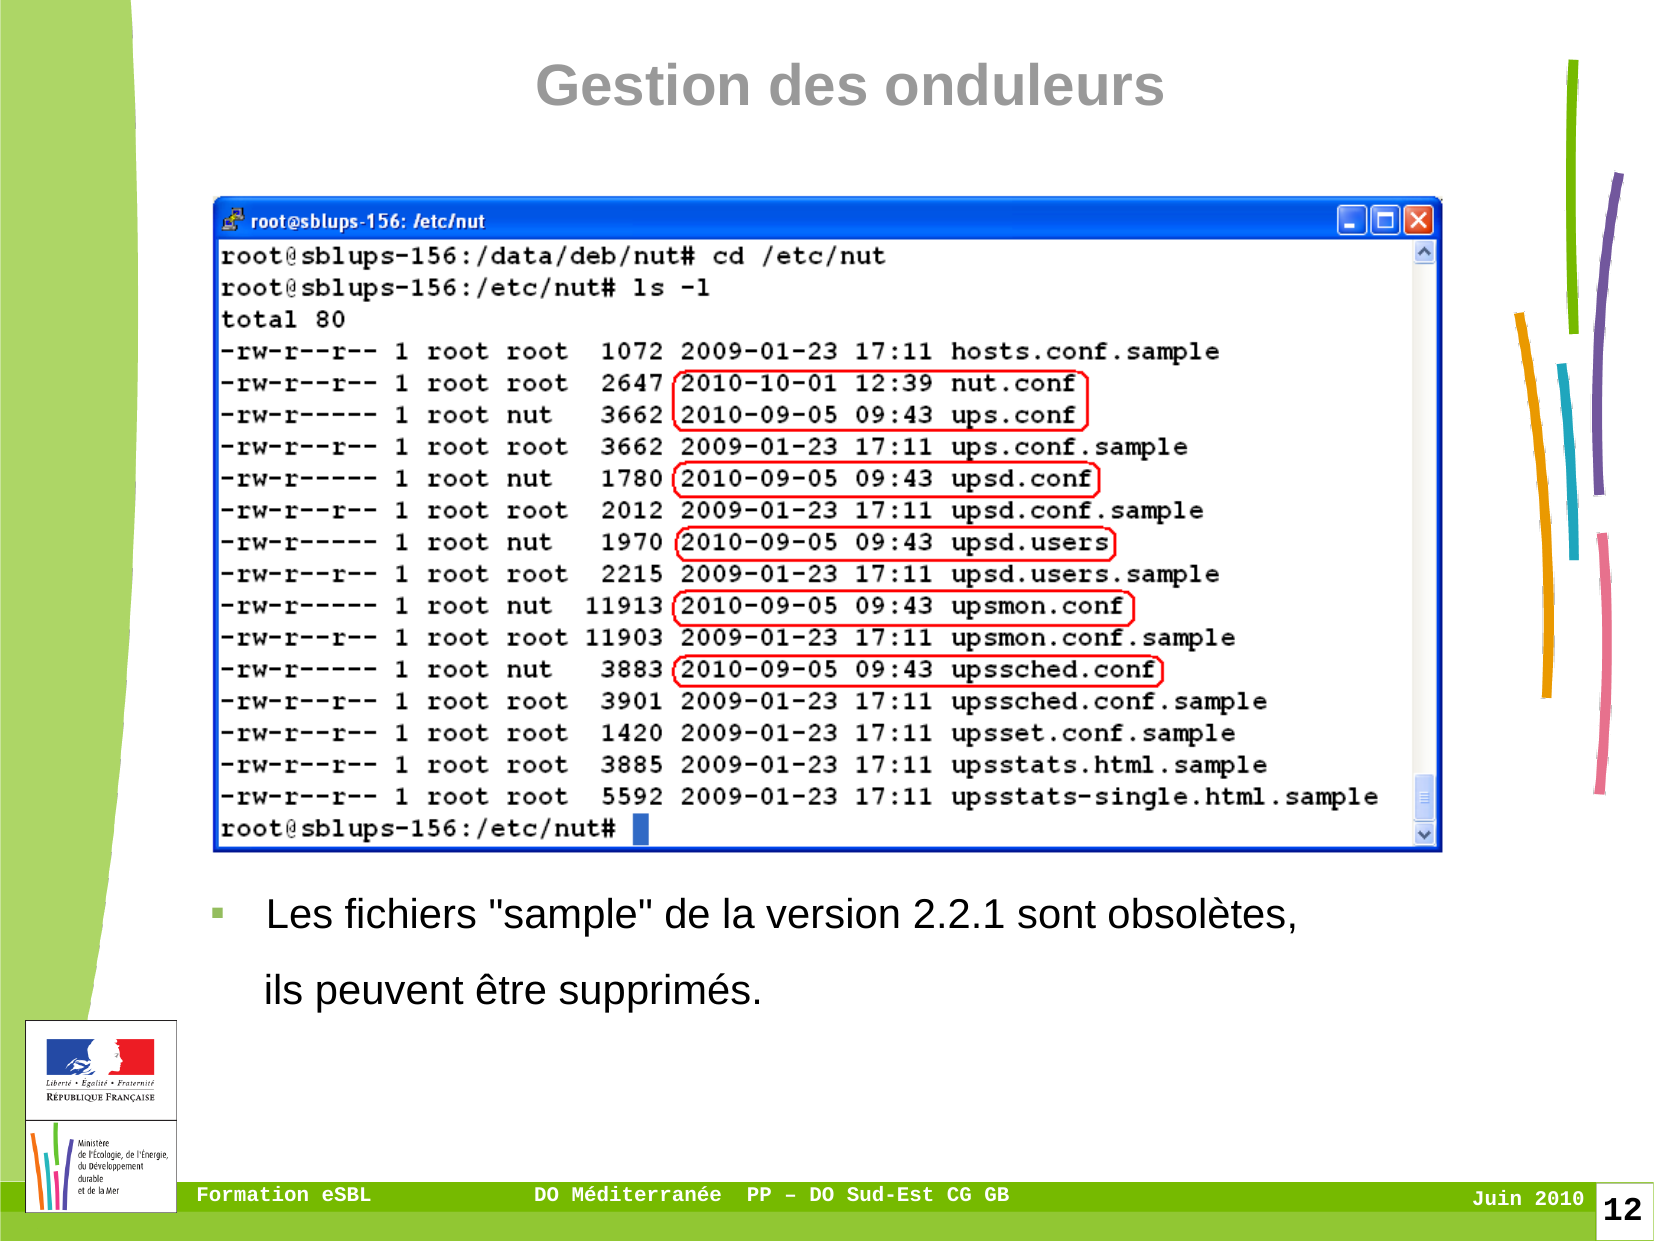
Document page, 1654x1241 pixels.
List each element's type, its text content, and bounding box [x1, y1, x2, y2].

picture [0, 0, 1654, 1241]
list Les fichiers "sample" de la version 2.2.1 sont obsolètes, ils peuvent être supprimés. [177, 206, 1506, 1137]
title Gestion des onduleurs [152, 36, 1566, 135]
